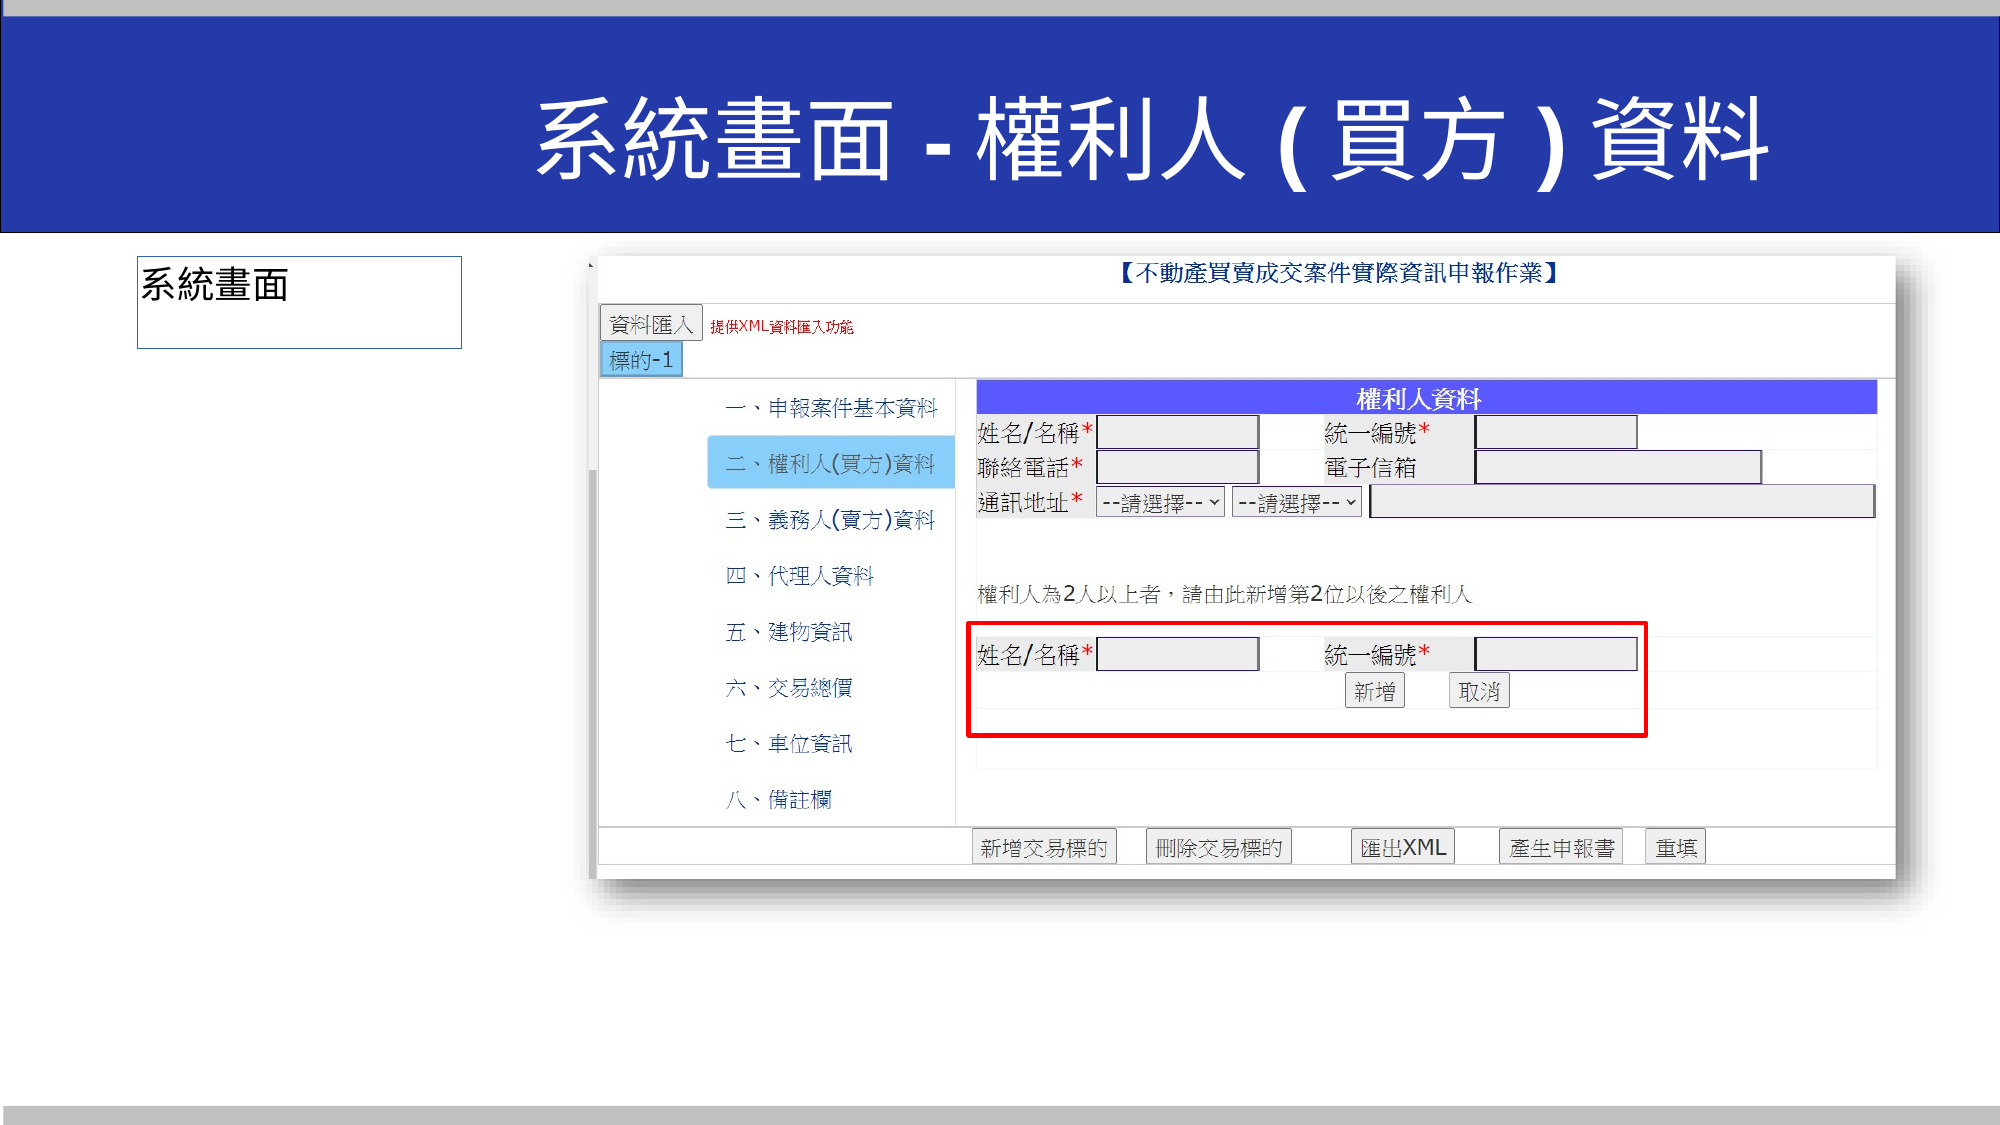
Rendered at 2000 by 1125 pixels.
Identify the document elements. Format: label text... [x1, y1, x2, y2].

text_box 系統畫面 [137, 256, 462, 349]
text_box [557, 224, 1958, 941]
title 系統畫面-權利人(買方)資料 [137, 75, 1938, 189]
